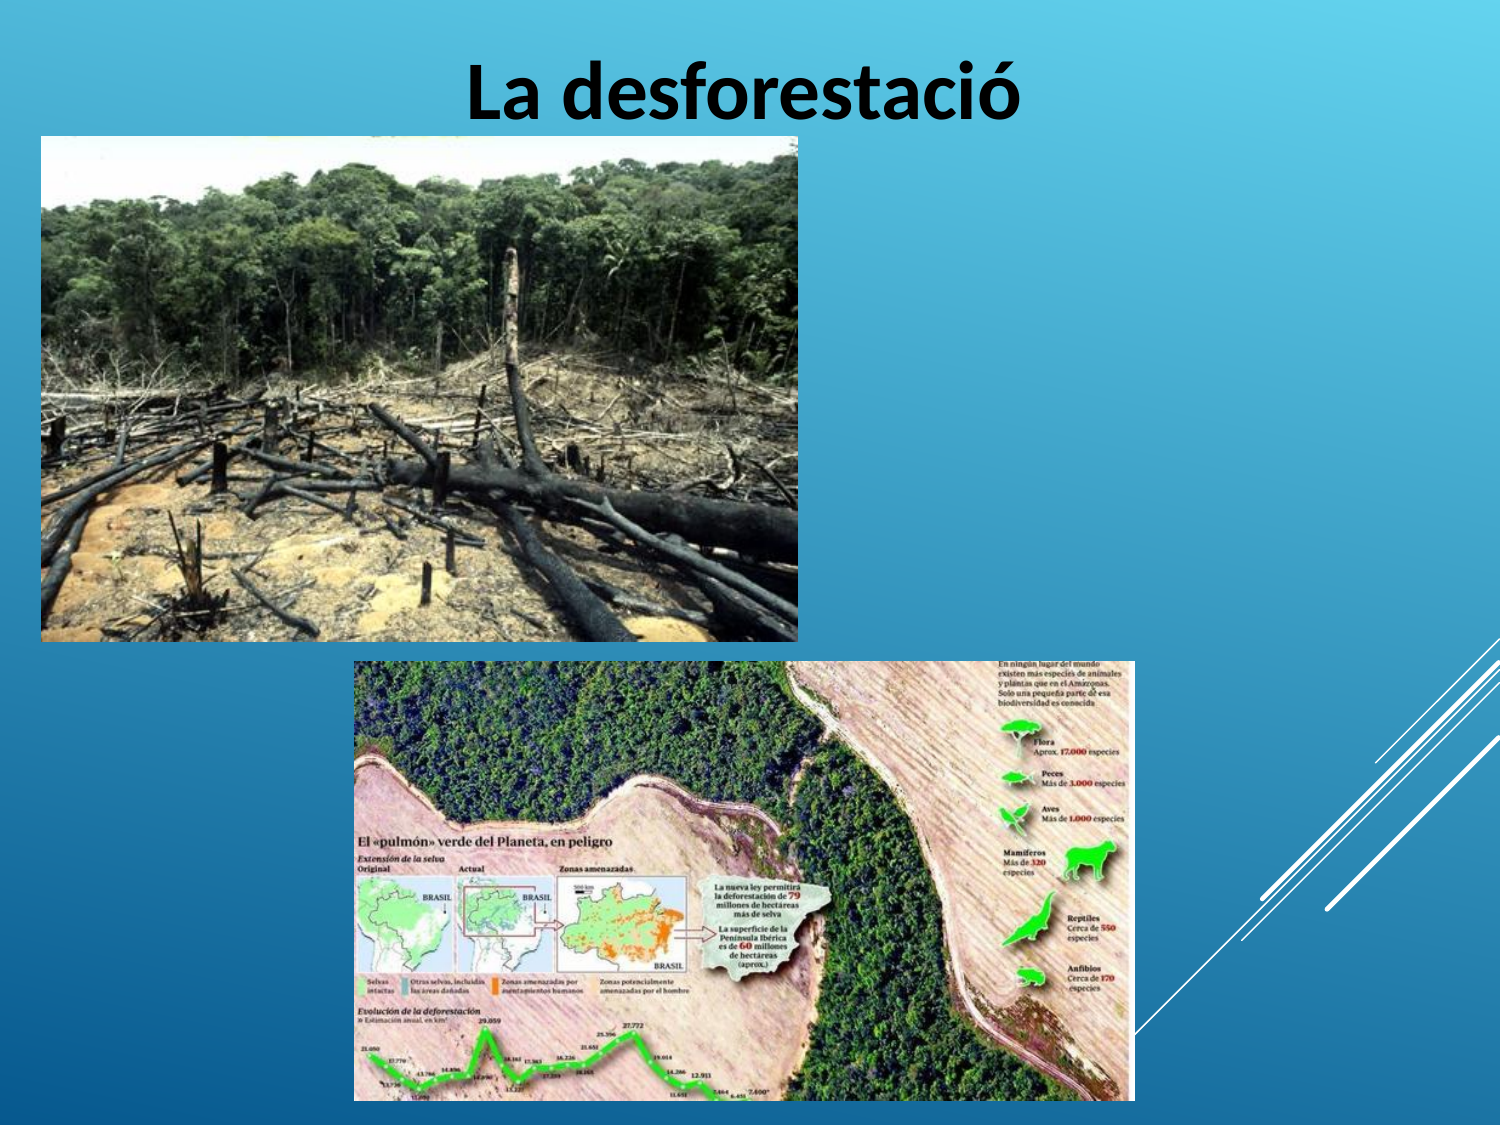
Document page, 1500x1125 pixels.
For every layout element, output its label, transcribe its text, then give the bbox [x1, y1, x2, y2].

picture [354, 661, 1135, 1101]
text_box La desforestació [41, 28, 1448, 145]
picture [41, 136, 798, 642]
